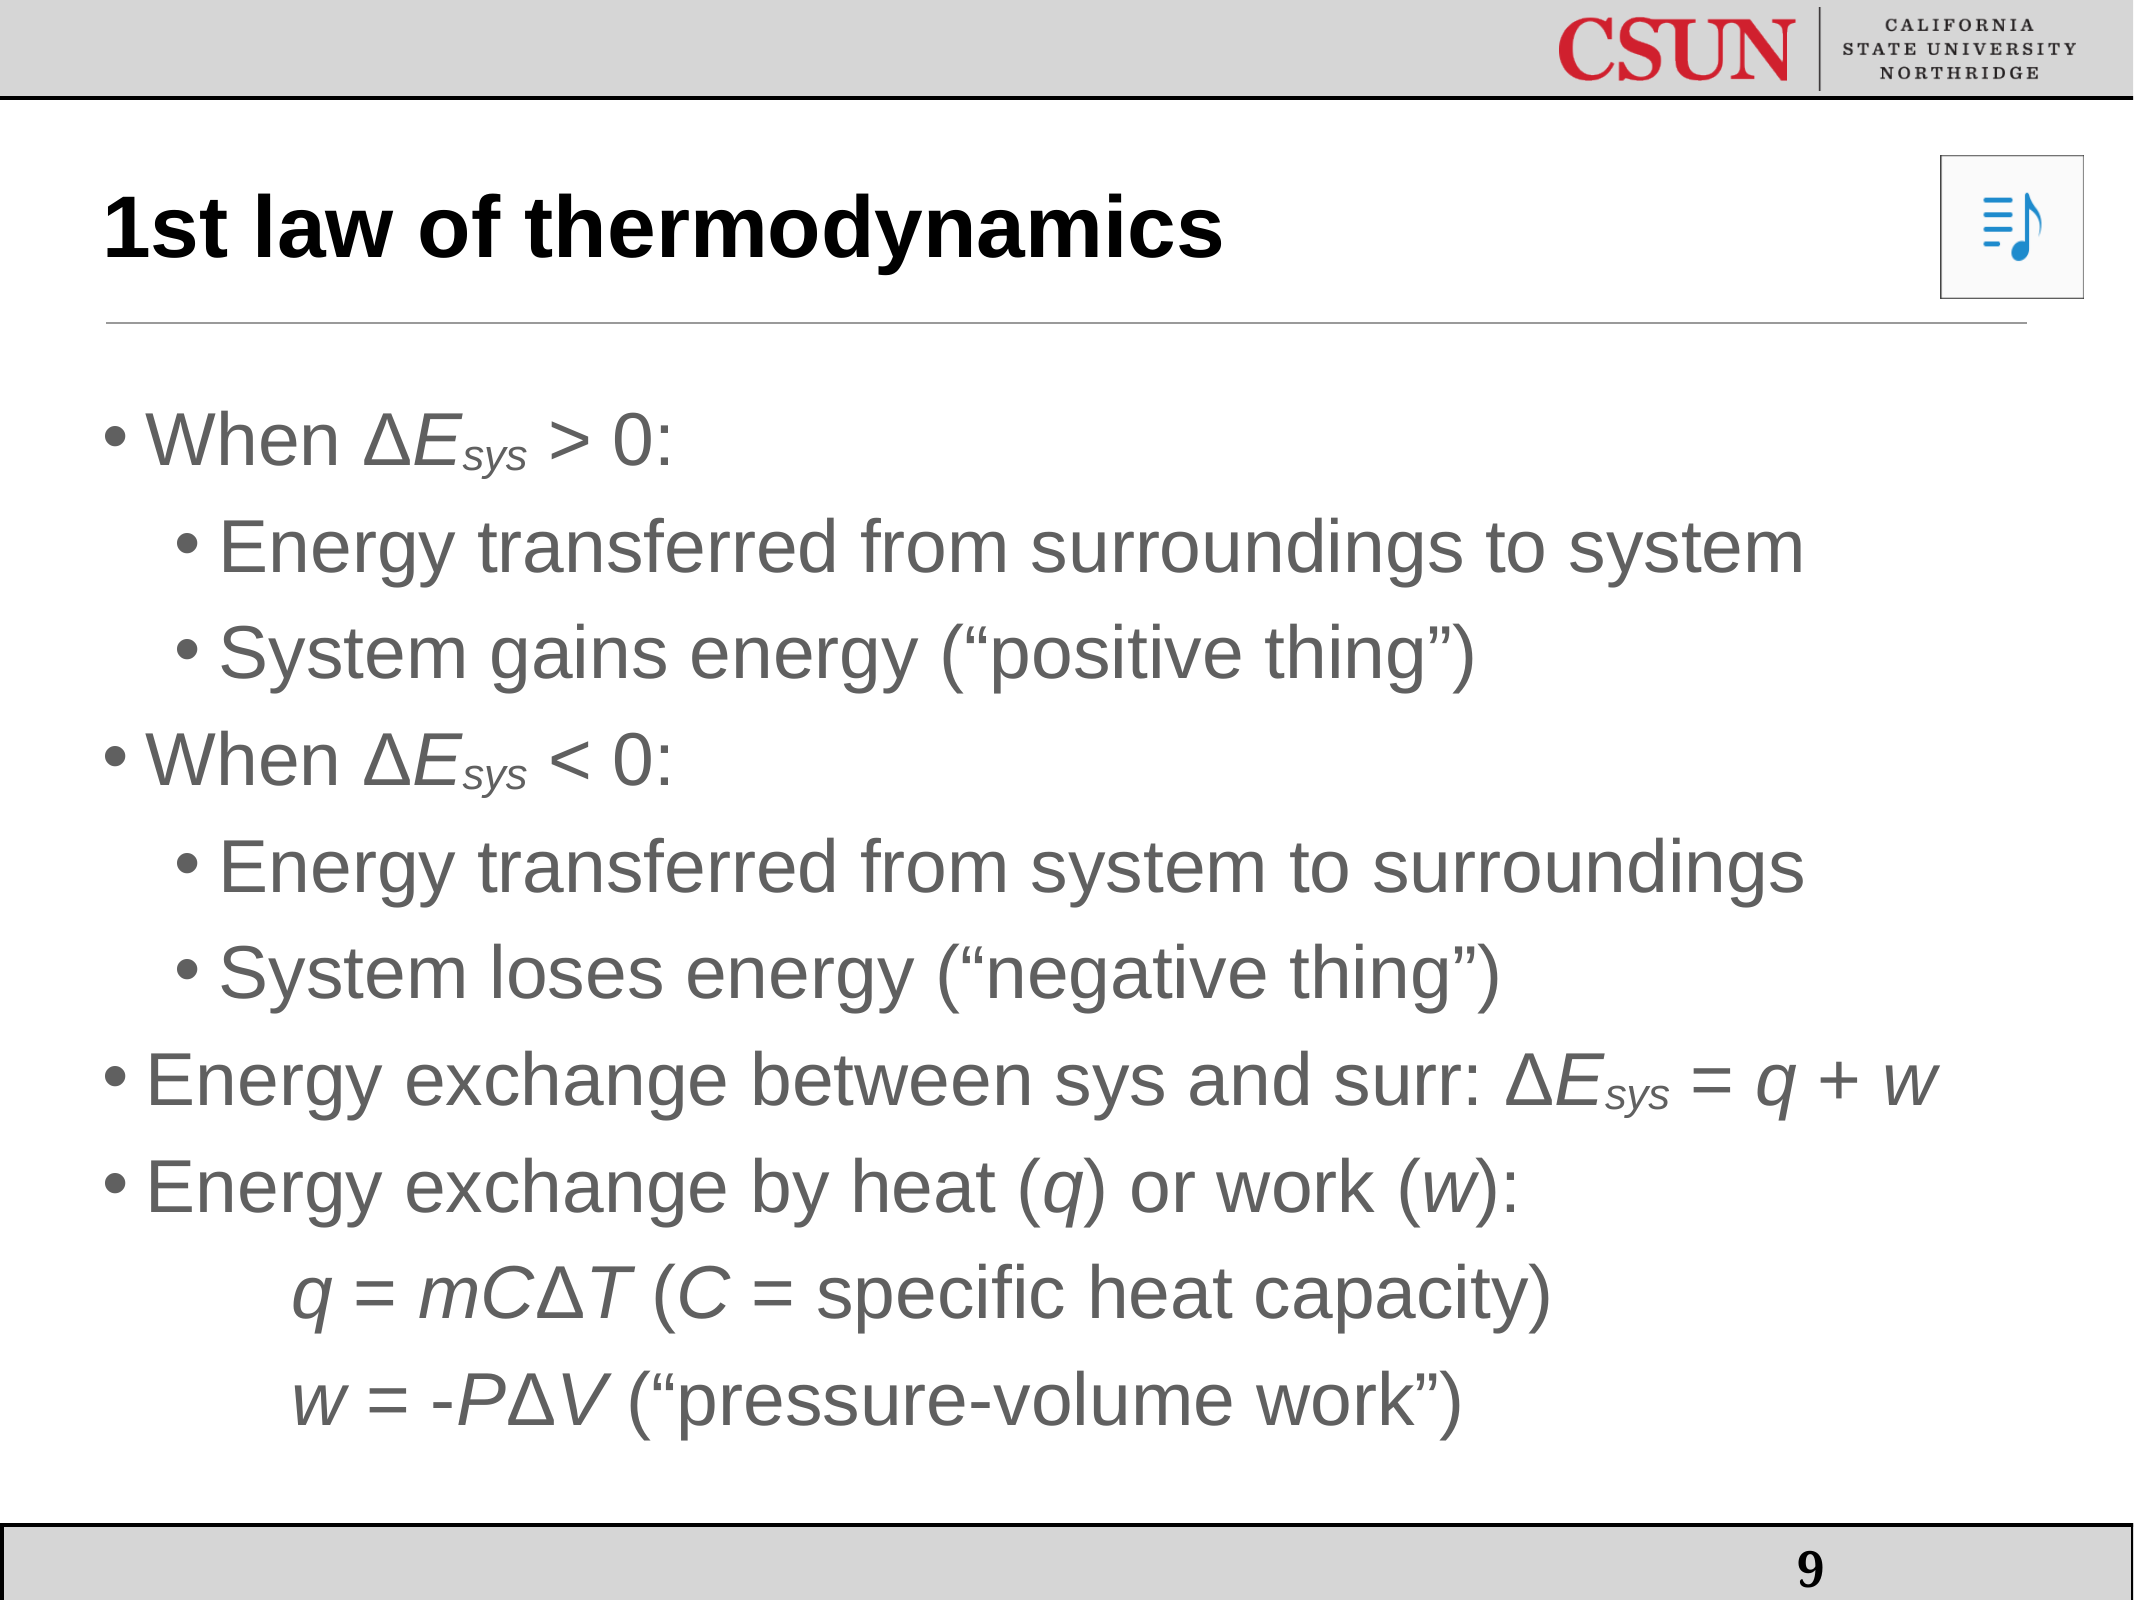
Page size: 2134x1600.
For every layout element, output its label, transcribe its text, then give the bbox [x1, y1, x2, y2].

list When ΔEsys > 0: Energy transferred from surroundings to system System gains energy (“positive thing”) When ΔEsys < 0: Energy transferred from system to surroundings System loses energy (“negative thing”) Energy exchange between sys and surr: ΔEsys = q + w Energy exchange by heat (q) or work (w): q = mCΔT (C = specific heat capacity) w = -PΔV (“pressure-volume work”) [93, 382, 2040, 1460]
title 1st law of thermodynamics [93, 104, 2040, 284]
text_box [1939, 154, 2086, 301]
picture [1559, 7, 2076, 91]
